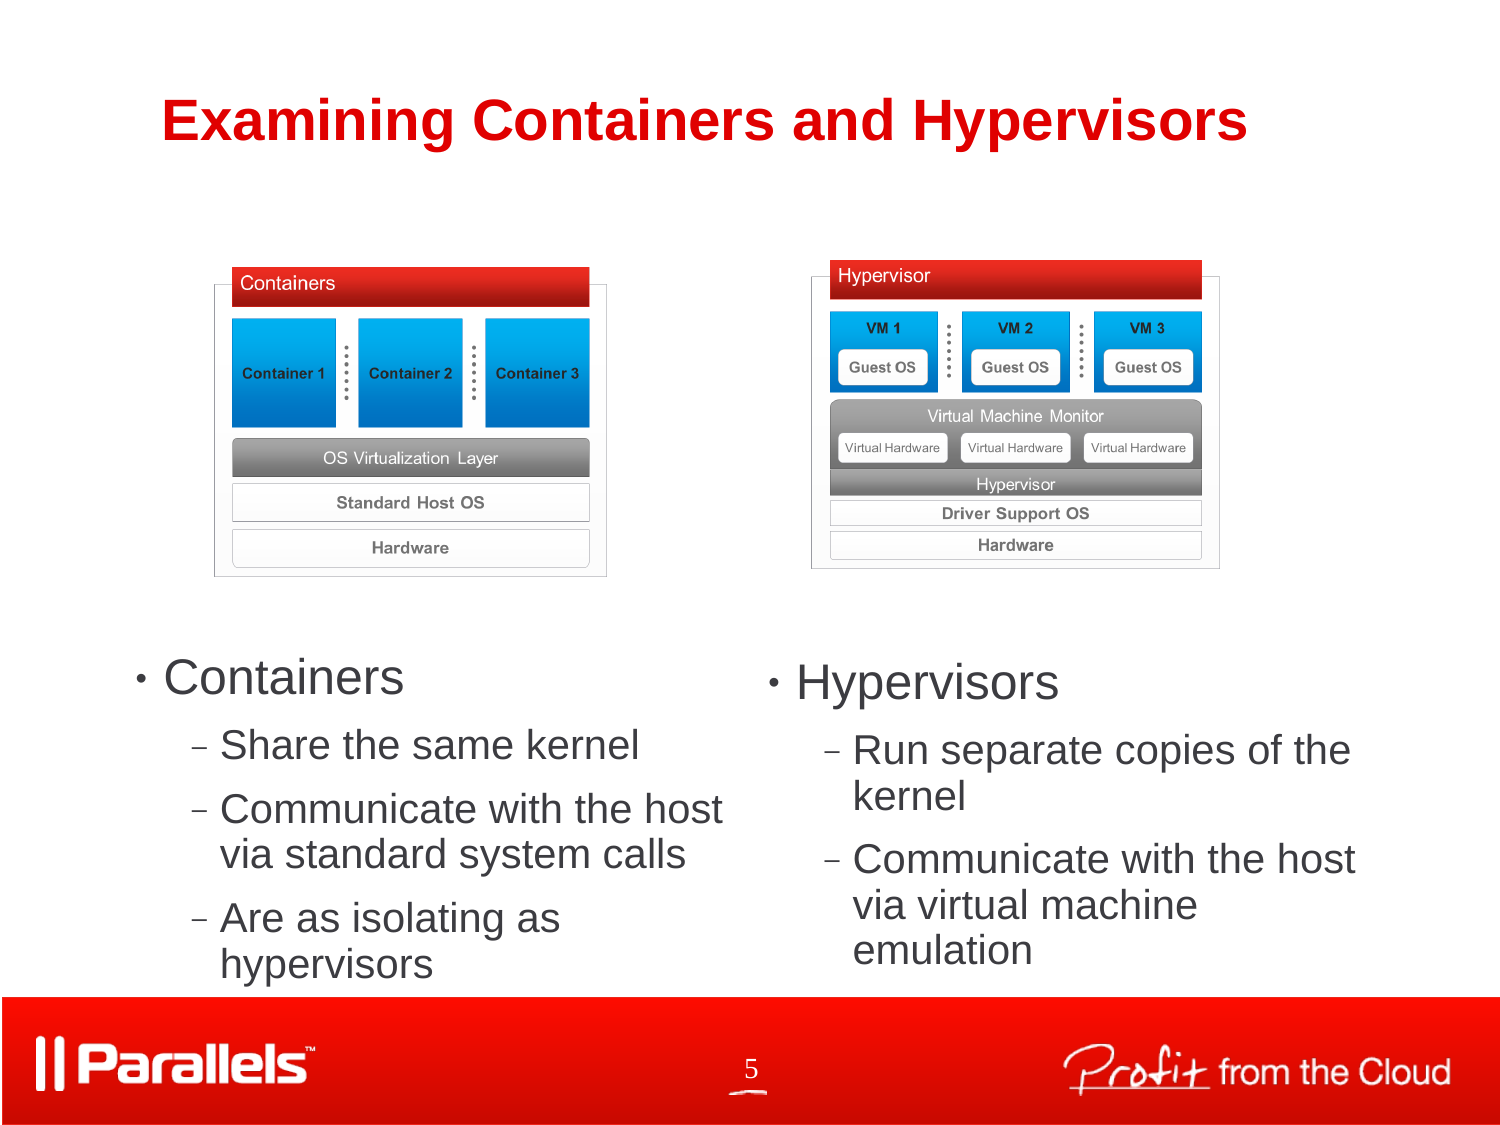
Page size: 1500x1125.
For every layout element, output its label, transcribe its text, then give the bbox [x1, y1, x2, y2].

list Hypervisors Run separate copies of the kernel Communicate with the host via virtual machine emulation [768, 655, 1374, 967]
picture [214, 264, 607, 577]
title Examining Containers and Hypervisors [161, 41, 1383, 205]
list Containers Share the same kernel Communicate with the host via standard system calls Are as isolating as hypervisors [135, 651, 741, 963]
picture [1049, 1033, 1465, 1096]
picture [36, 1034, 318, 1091]
picture [727, 1090, 767, 1095]
picture [811, 257, 1220, 570]
